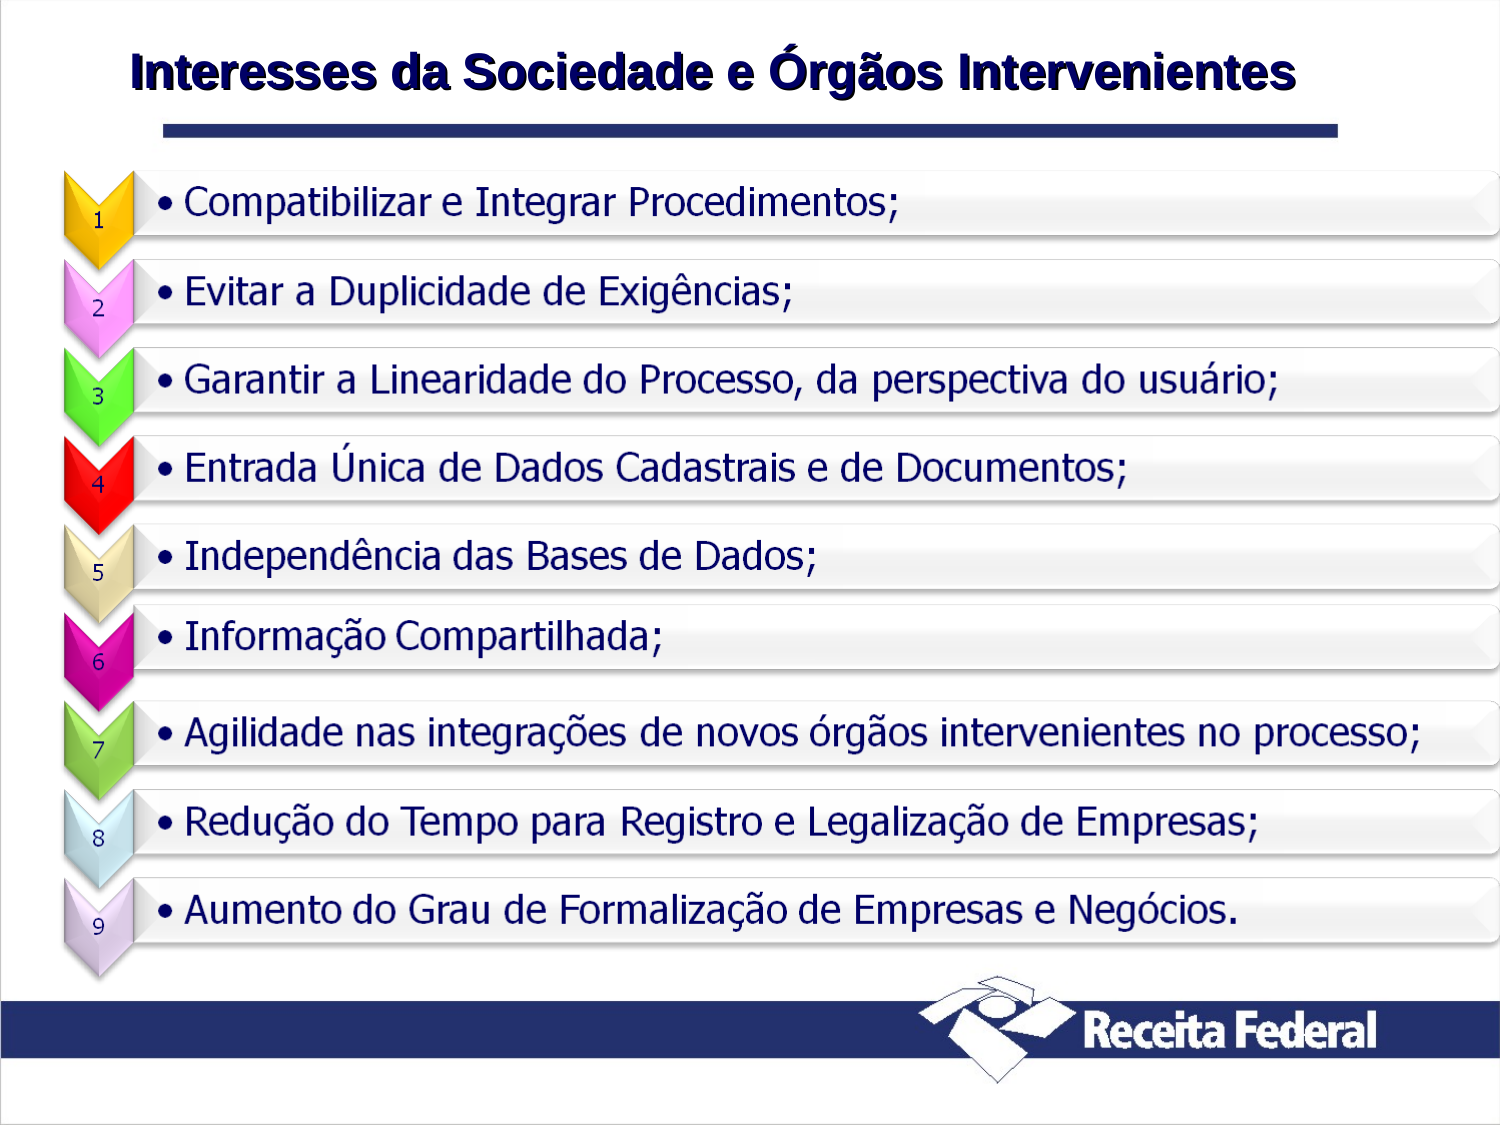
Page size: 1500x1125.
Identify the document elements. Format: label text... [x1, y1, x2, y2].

picture [0, 0, 1500, 1125]
title Interesses da Sociedade e Órgãos Intervenientes [53, 30, 1394, 138]
